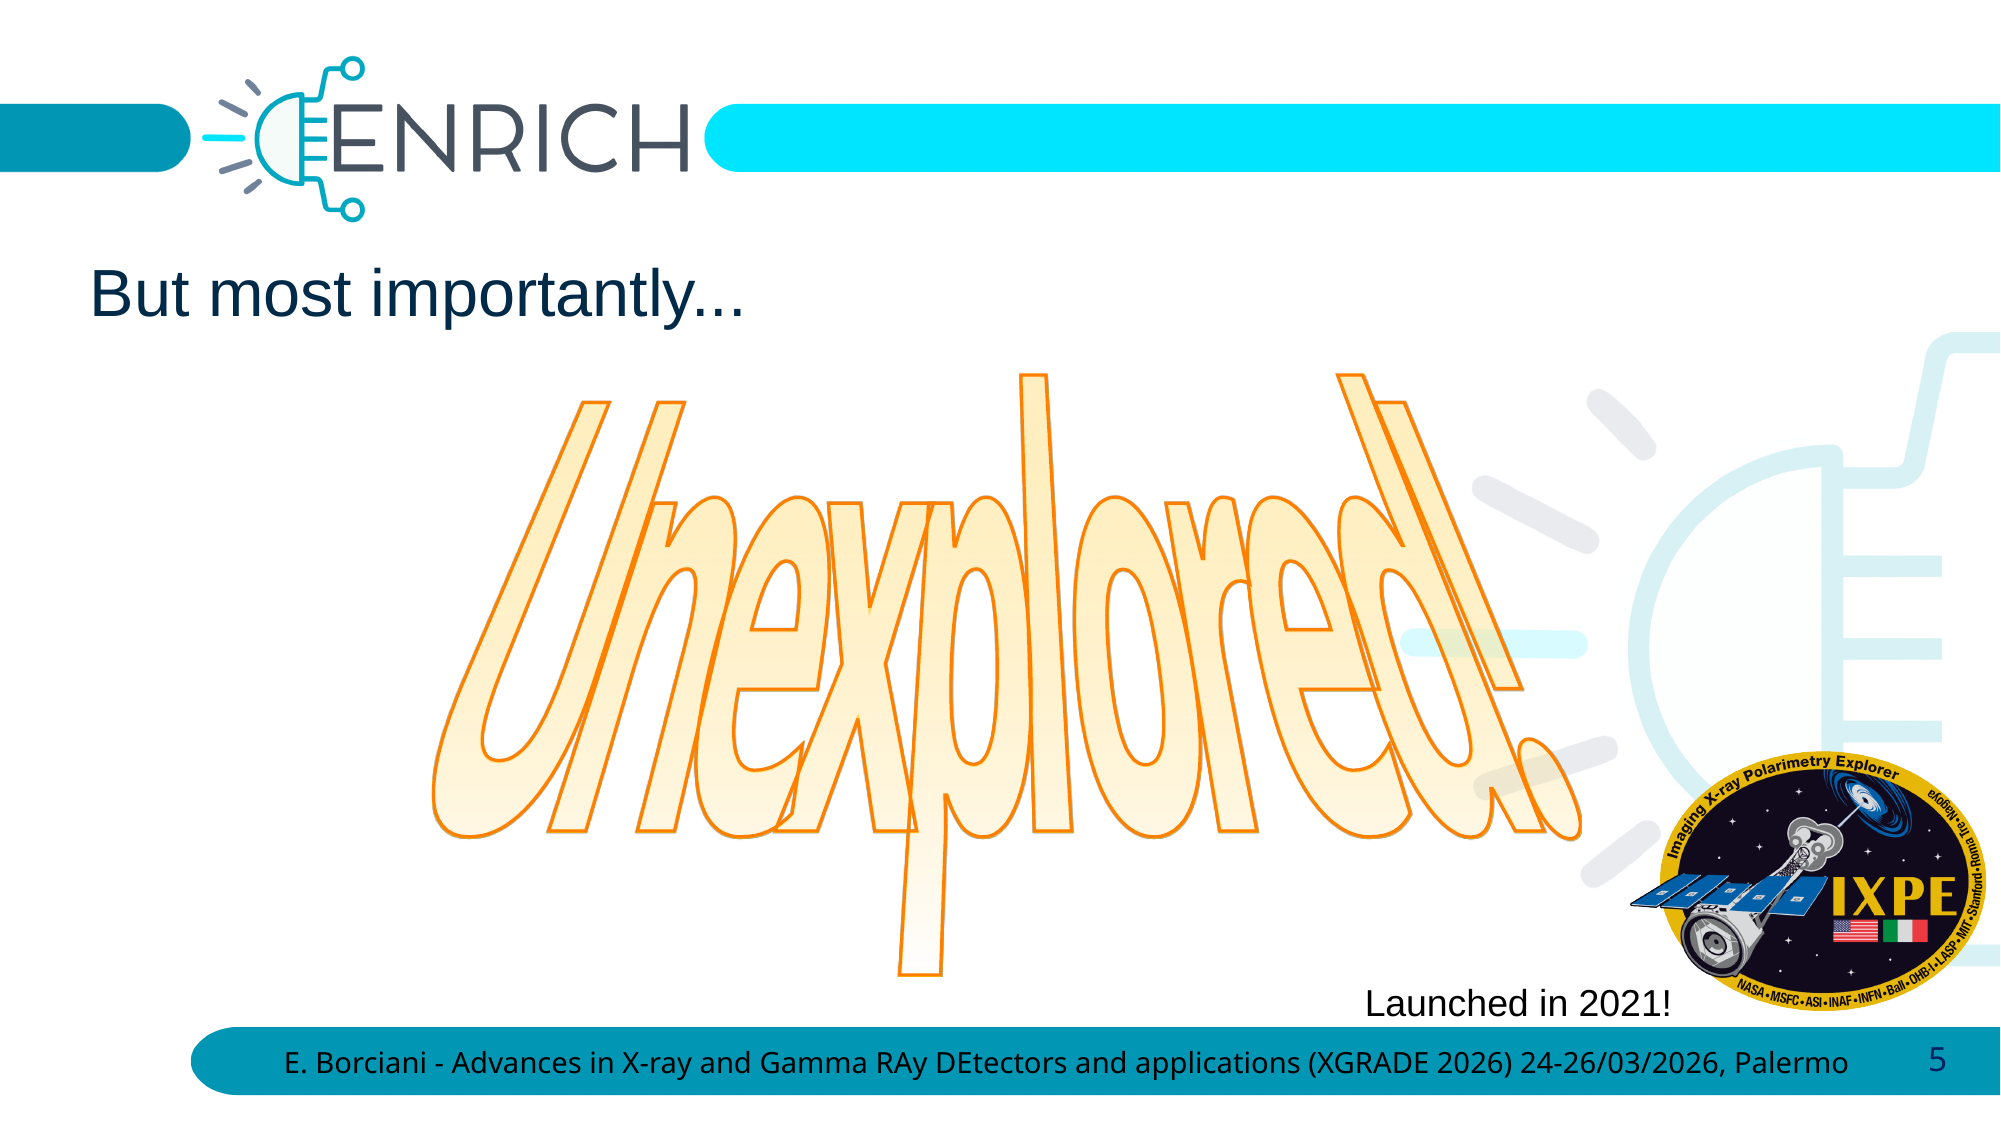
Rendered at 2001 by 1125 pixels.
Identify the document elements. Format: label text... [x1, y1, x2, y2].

slide_number <number> [1512, 1031, 1963, 1092]
picture [0, 0, 2001, 1125]
text_box Unexplored! [433, 375, 1072, 975]
text_box E. Borciani - Advances in X-ray and Gamma RAy DEtectors and applications (XGRADE 2026) 24-26/03/2026, Palermo [161, 1037, 1512, 1087]
text_box Unexplored! [1074, 375, 1581, 839]
text_box But most importantly... [74, 242, 879, 338]
text_box Launched in 2021! [1350, 975, 1726, 1074]
